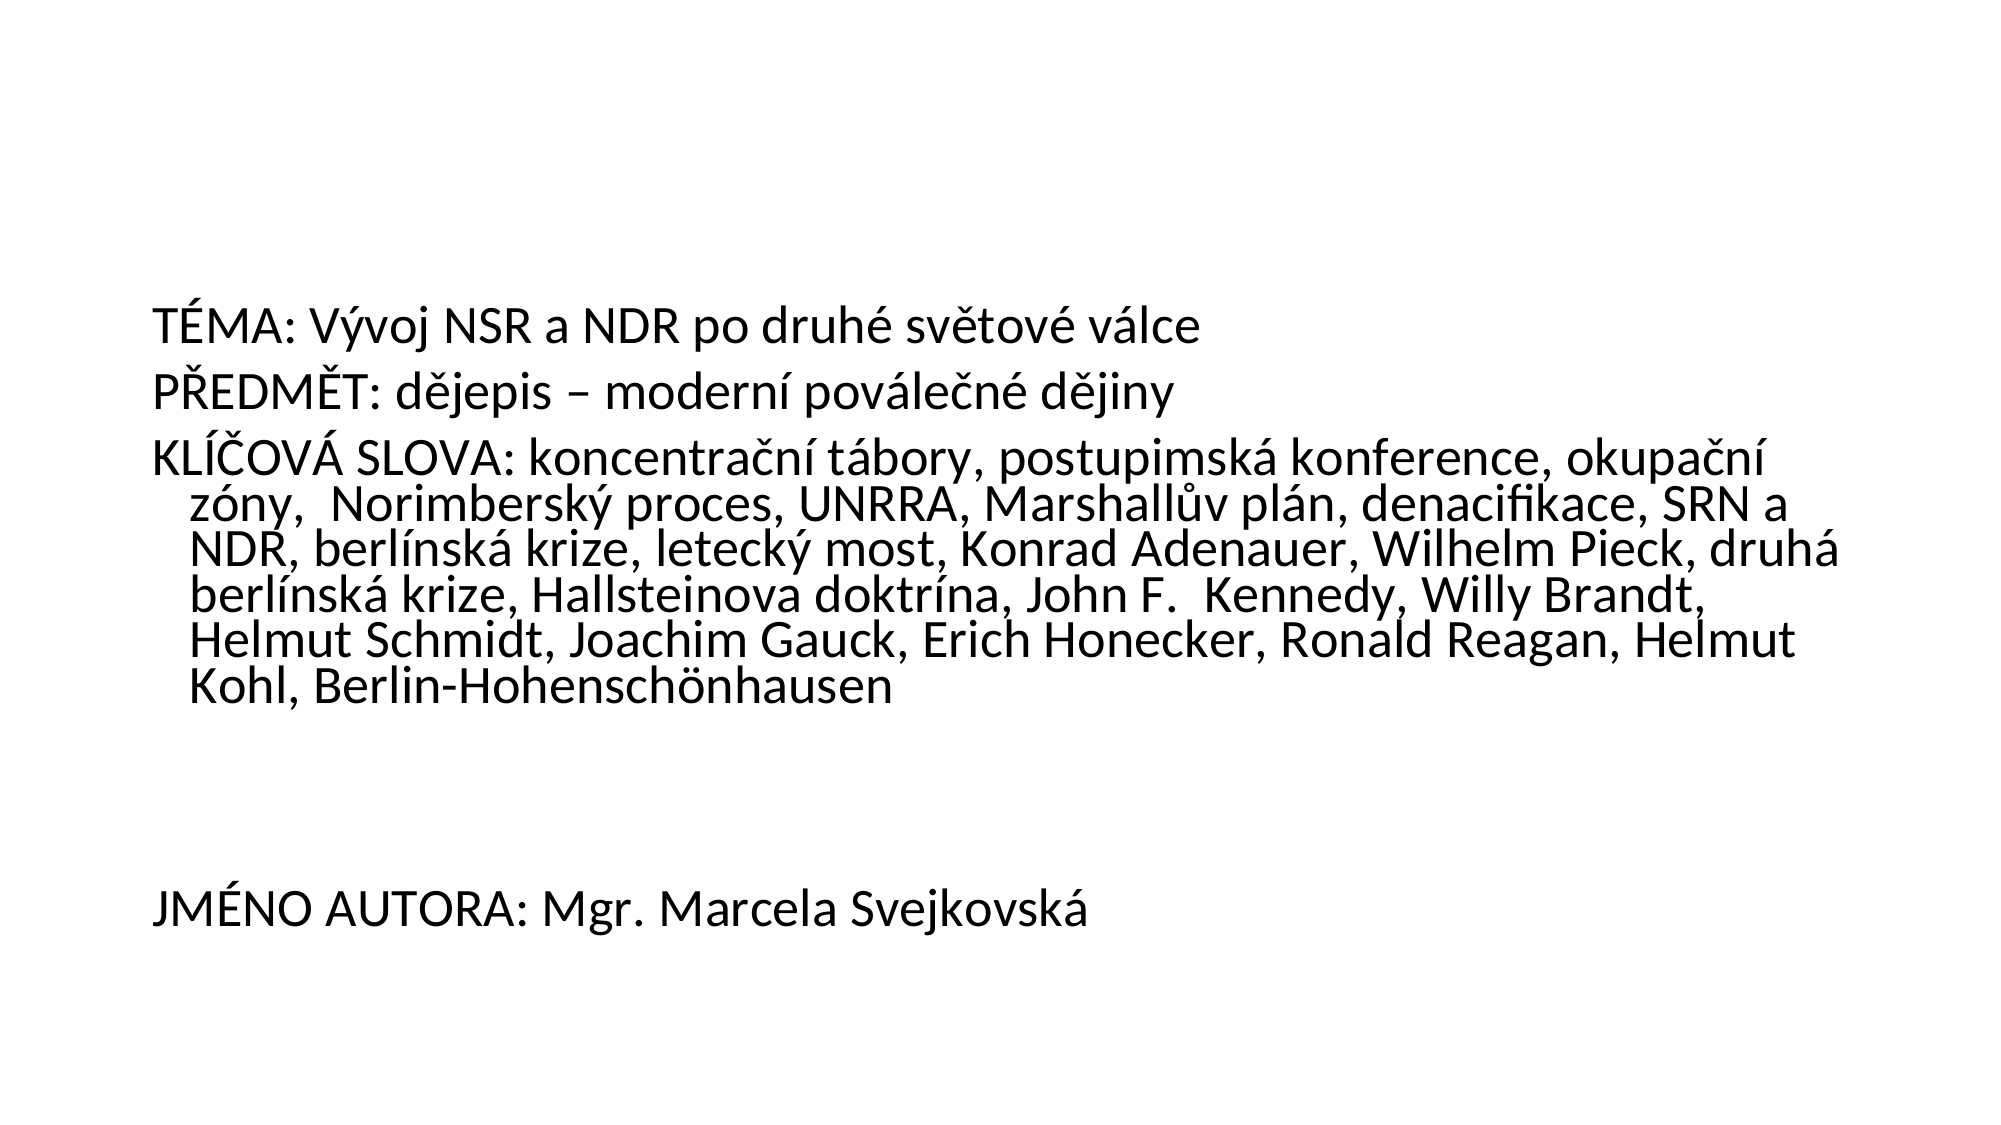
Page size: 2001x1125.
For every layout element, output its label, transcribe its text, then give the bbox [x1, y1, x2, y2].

list TÉMA: Vývoj NSR a NDR po druhé světové válce PŘEDMĚT: dějepis – moderní poválečné dějiny KLÍČOVÁ SLOVA: koncentrační tábory, postupimská konference, okupační zóny, Norimberský proces, UNRRA, Marshallův plán, denacifikace, SRN a NDR, berlínská krize, letecký most, Konrad Adenauer, Wilhelm Pieck, druhá berlínská krize, Hallsteinova doktrína, John F. Kennedy, Willy Brandt, Helmut Schmidt, Joachim Gauck, Erich Honecker, Ronald Reagan, Helmut Kohl, Berlin-Hohenschönhausen JMÉNO AUTORA: Mgr. Marcela Svejkovská [137, 299, 1863, 1014]
